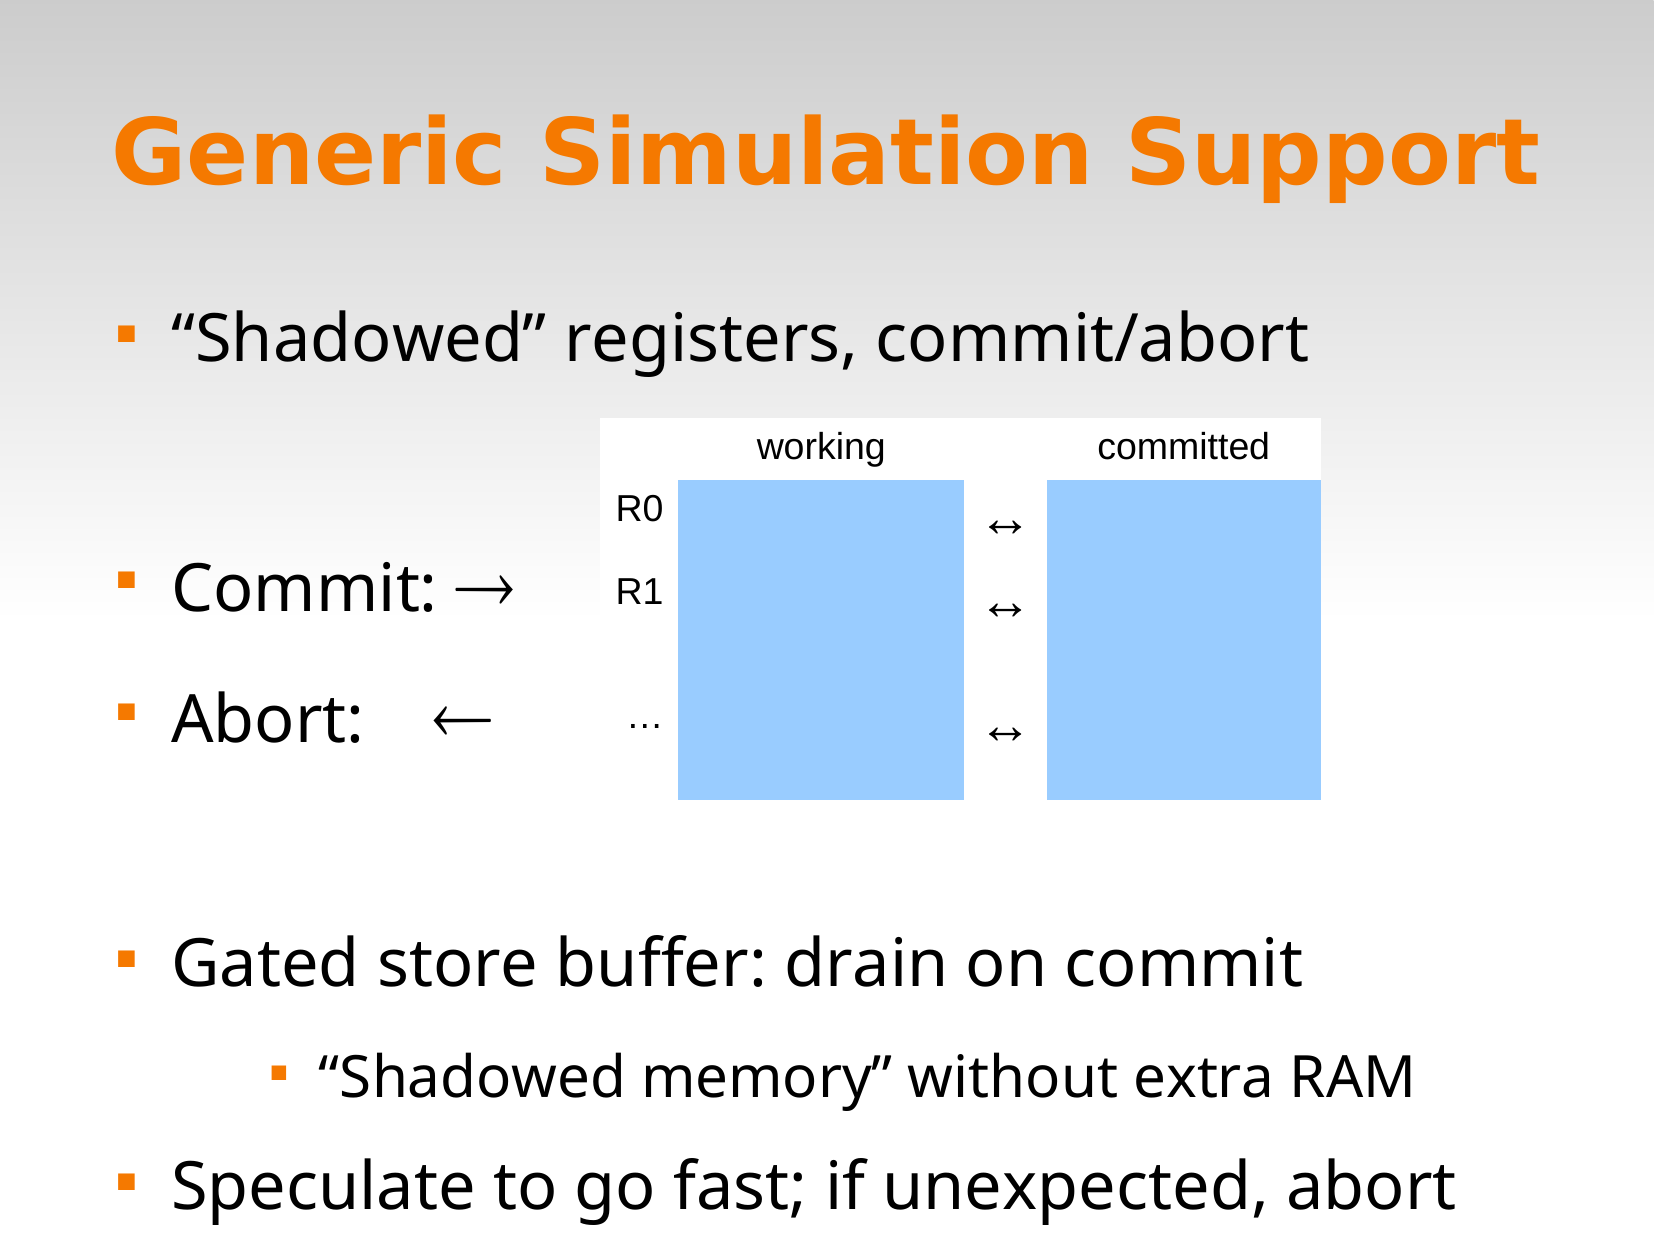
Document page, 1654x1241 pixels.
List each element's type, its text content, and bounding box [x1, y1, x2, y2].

table_cell ↔ [964, 563, 1047, 645]
table_header [600, 418, 678, 480]
table_cell R0 [600, 480, 678, 563]
table_cell [678, 563, 964, 645]
table_cell [1047, 480, 1321, 563]
list “Shadowed” registers, commit/abort Commit:  Abort:  Gated store buffer: drain on commit “Shadowed memory” without extra RAM Speculate to go fast; if unexpected, abort [82, 290, 1571, 1142]
table_cell [678, 645, 964, 800]
table_cell … [600, 645, 678, 800]
table_cell [1047, 645, 1321, 800]
table_header working [678, 418, 964, 480]
title Generic Simulation Support [82, 56, 1571, 250]
table_header [964, 418, 1047, 480]
table_header committed [1047, 418, 1321, 480]
table_cell ↔ [964, 645, 1047, 800]
table_cell [678, 480, 964, 563]
table_cell R1 [600, 563, 678, 645]
table_cell [1047, 563, 1321, 645]
table_cell ↔ [964, 480, 1047, 563]
